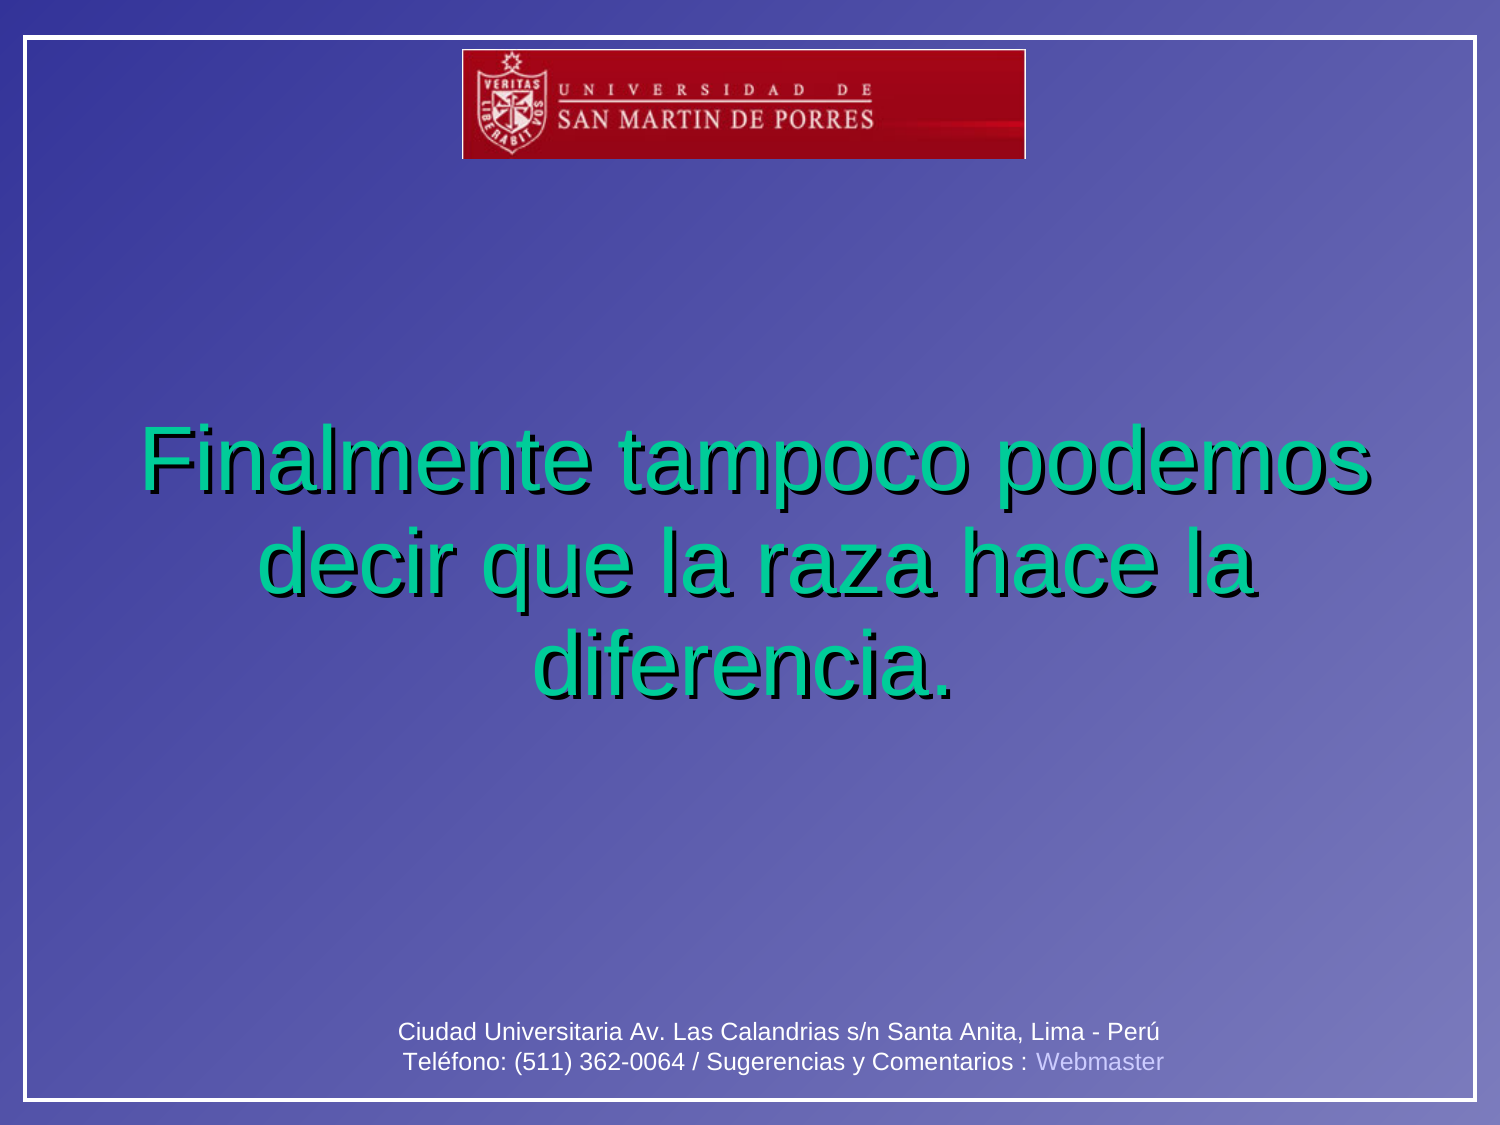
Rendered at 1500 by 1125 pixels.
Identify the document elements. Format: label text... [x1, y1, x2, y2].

picture [462, 49, 1026, 159]
title Finalmente tampoco podemos decir que la raza hace la diferencia. [37, 399, 1476, 751]
